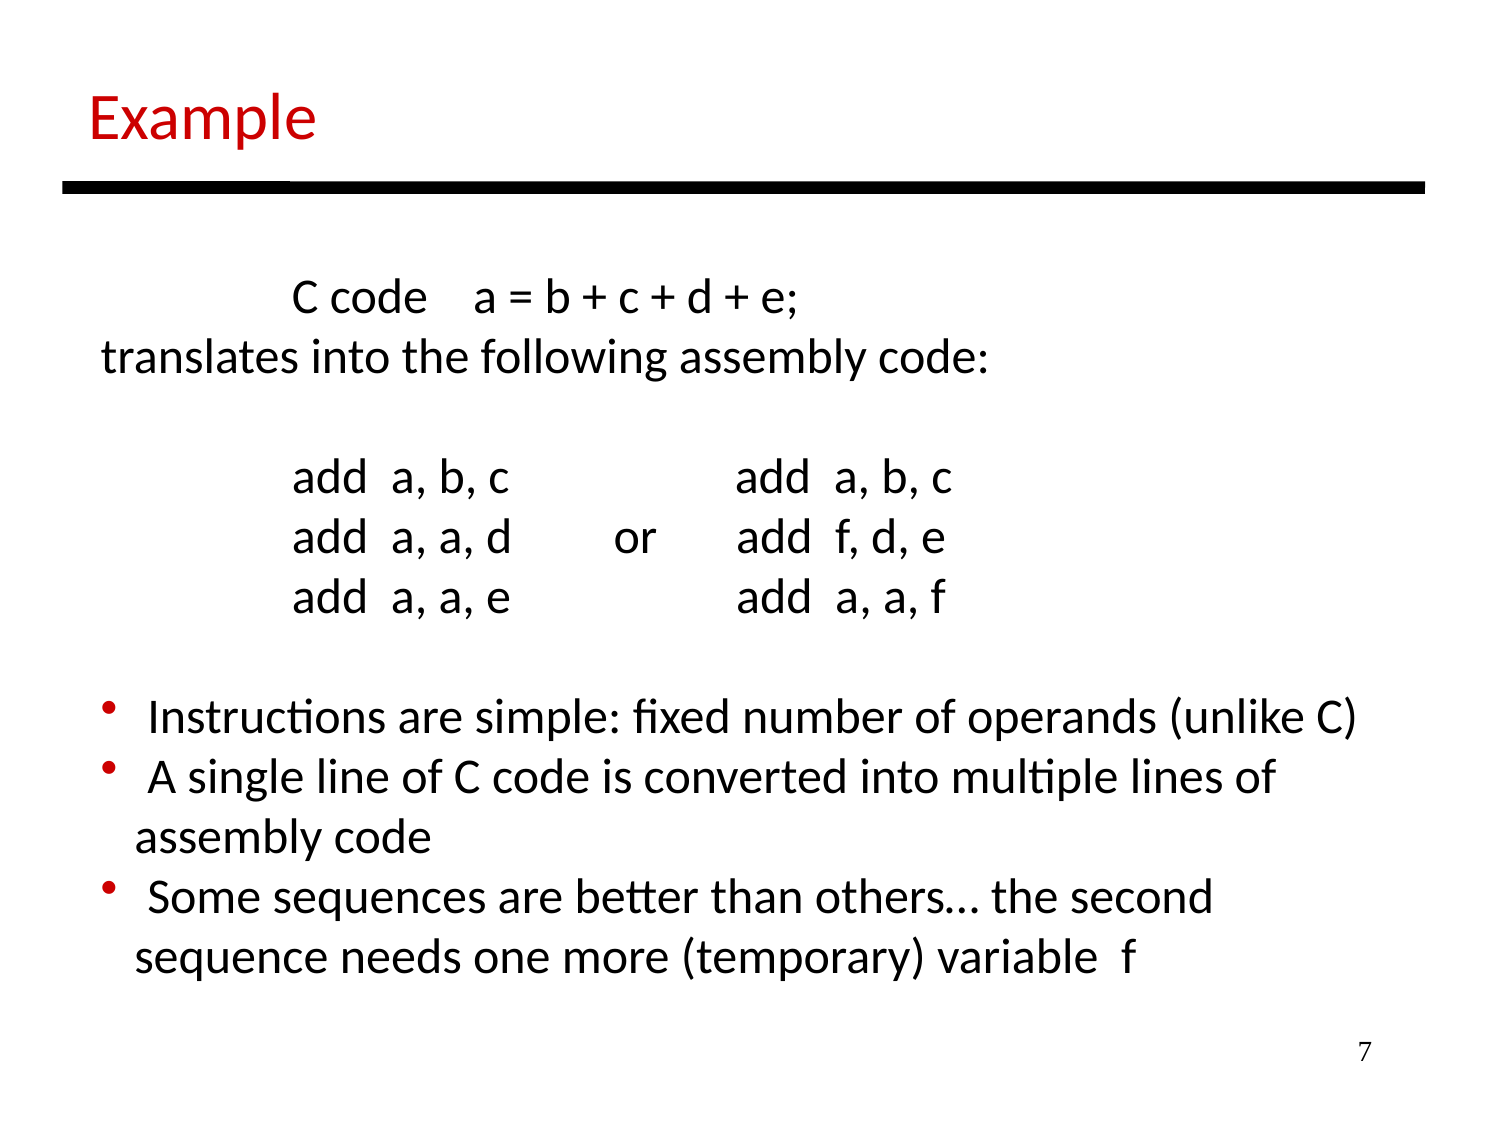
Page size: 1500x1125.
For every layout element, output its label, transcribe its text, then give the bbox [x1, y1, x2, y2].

slide_number <number> [1074, 1025, 1388, 1100]
text_box C code a = b + c + d + e; translates into the following assembly code: add a, b, c add a, b, c add a, a, d or add f, d, e add a, a, e add a, a, f Instructions are simple: fixed number of operands (unlike C) A single line of C code is converted into multiple lines of assembly code Some sequences are better than others… the second sequence needs one more (temporary) variable f [85, 256, 1374, 992]
text_box Example [73, 65, 333, 160]
